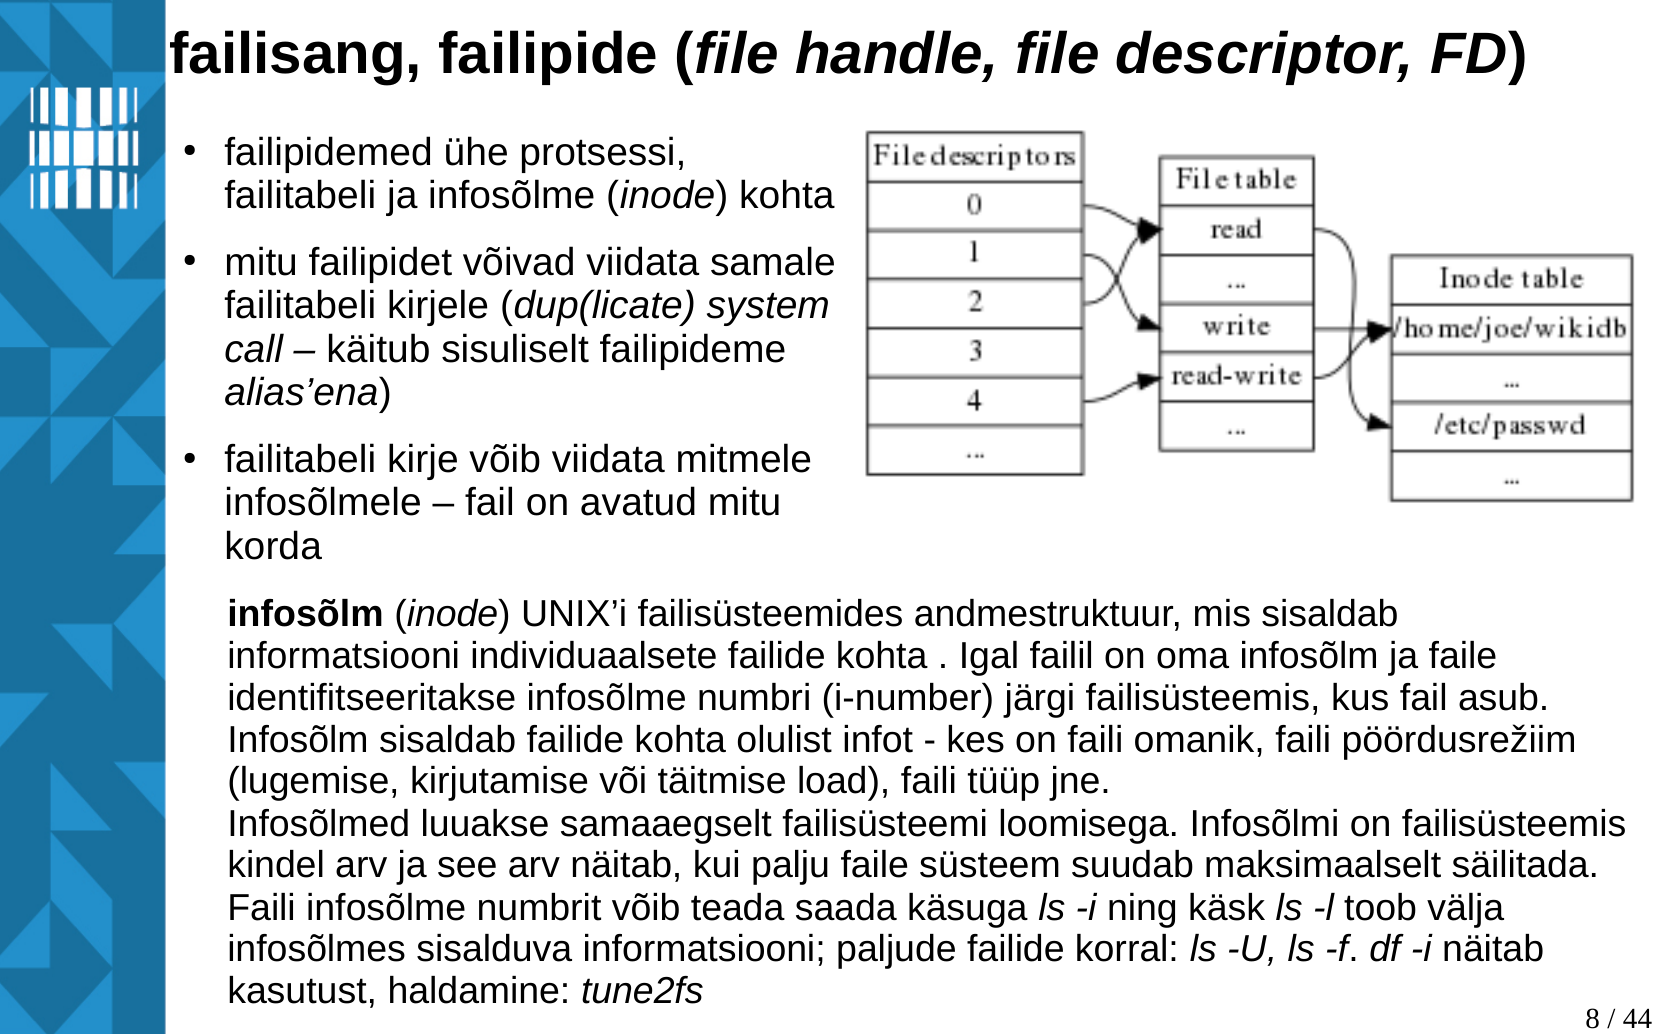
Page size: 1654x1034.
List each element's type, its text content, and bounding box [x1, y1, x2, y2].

list failipidemed ühe protsessi, failitabeli ja infosõlme (inode) kohta mitu failipidet võivad viidata samale failitabeli kirjele (dup(licate) system call – käitub sisuliselt failipideme alias’ena) failitabeli kirje võib viidata mitmele infosõlmele – fail on avatud mitu korda [169, 129, 839, 579]
title failisang, failipide (file handle, file descriptor, FD) [169, 11, 1571, 95]
text_box infosõlm (inode) UNIX’i failisüsteemides andmestruktuur, mis sisaldab informatsiooni individuaalsete failide kohta . Igal failil on oma infosõlm ja faile identifitseeritakse infosõlme numbri (i-number) järgi failisüsteemis, kus fail asub. Infosõlm sisaldab failide kohta olulist infot - kes on faili omanik, faili pöördusrežiim (lugemise, kirjutamise või täitmise load), faili tüüp jne. Infosõlmed luuakse samaaegselt failisüsteemi loomisega. Infosõlmi on failisüsteemis kindel arv ja see arv näitab, kui palju faile süsteem suudab maksimaalselt säilitada. Faili infosõlme numbrit võib teada saada käsuga ls -i ning käsk ls -l toob välja infosõlmes sisalduva informatsiooni; paljude failide korral: ls -U, ls -f. df -i näitab kasutust, haldamine: tune2fs [212, 584, 1642, 1020]
picture [859, 124, 1642, 508]
